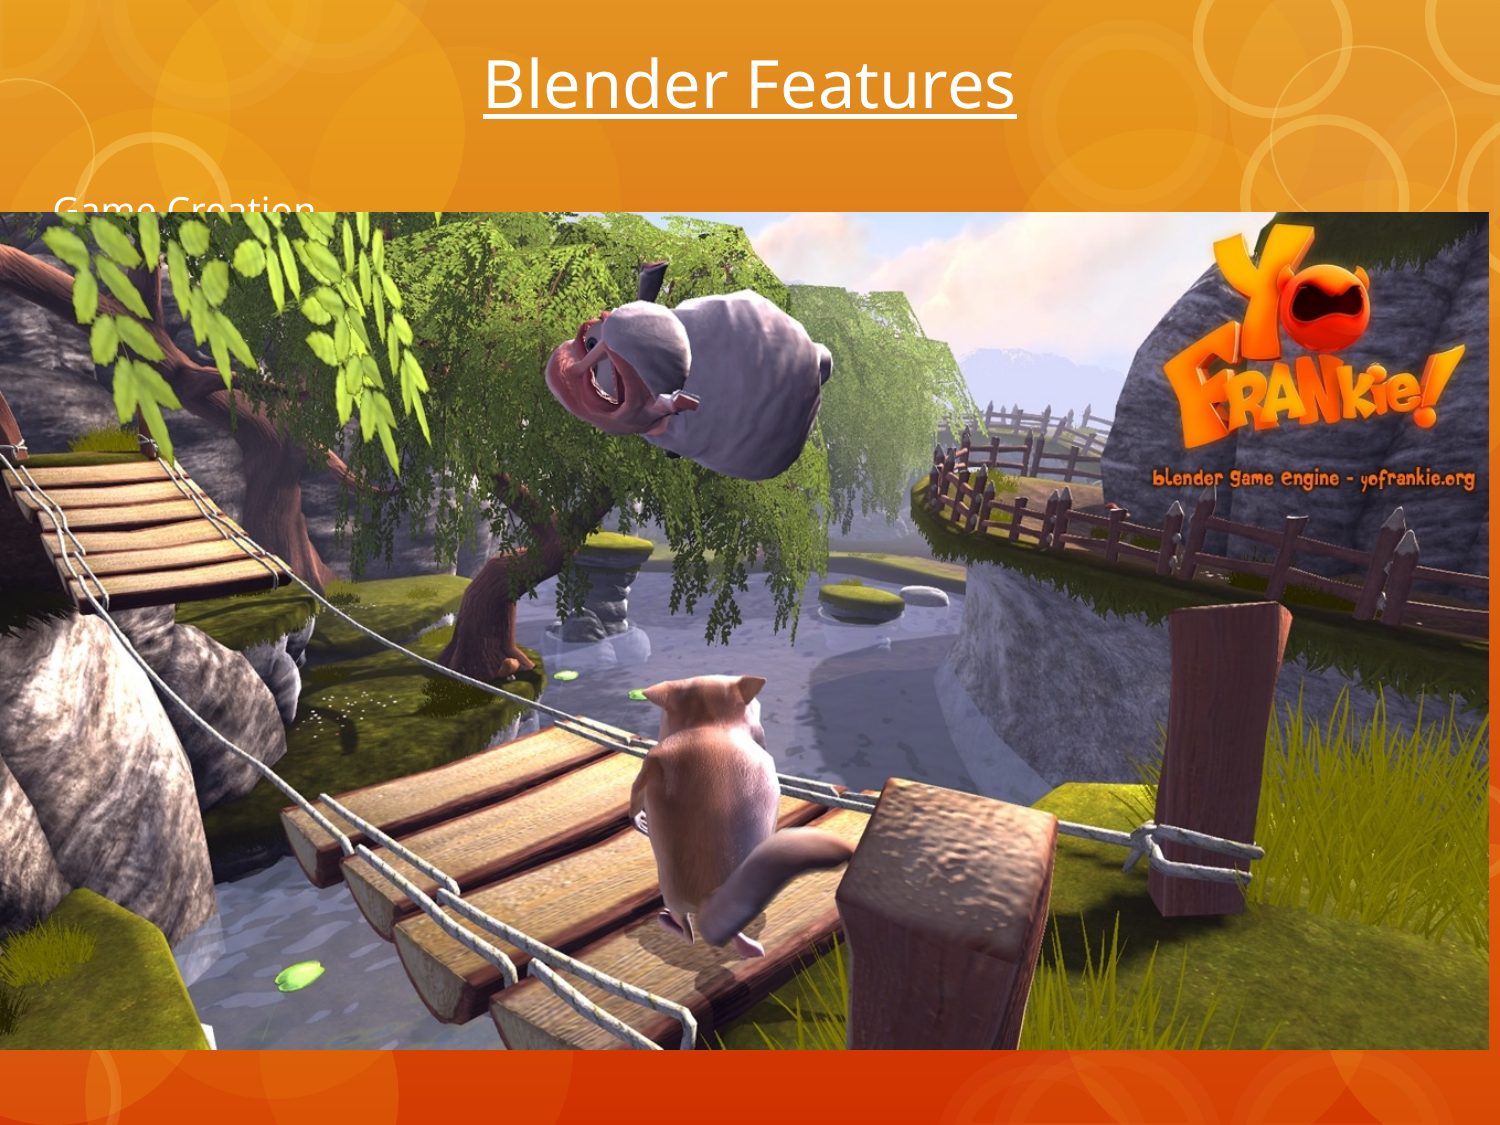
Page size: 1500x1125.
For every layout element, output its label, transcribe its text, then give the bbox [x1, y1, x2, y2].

picture [0, 212, 1489, 1051]
list Game Creation Included in Blender is a complete game engine, allowing you to create a fully featured 3d game right inside Blender. The game engine includes: Ability to port your models to any third-party game engine Create or code your own game logic Full Bullet Physics integration Python scripting API for advanced control and AI Support for all OpenGLTM dynamic lighting, toon shading, animated materials as well as Normal and Parallax Mapping Playback of games inside Blender without compiling or preprocessing 3D spatial audio using OpenAL [37, 137, 1500, 1125]
title Blender Features [0, 1, 1500, 163]
